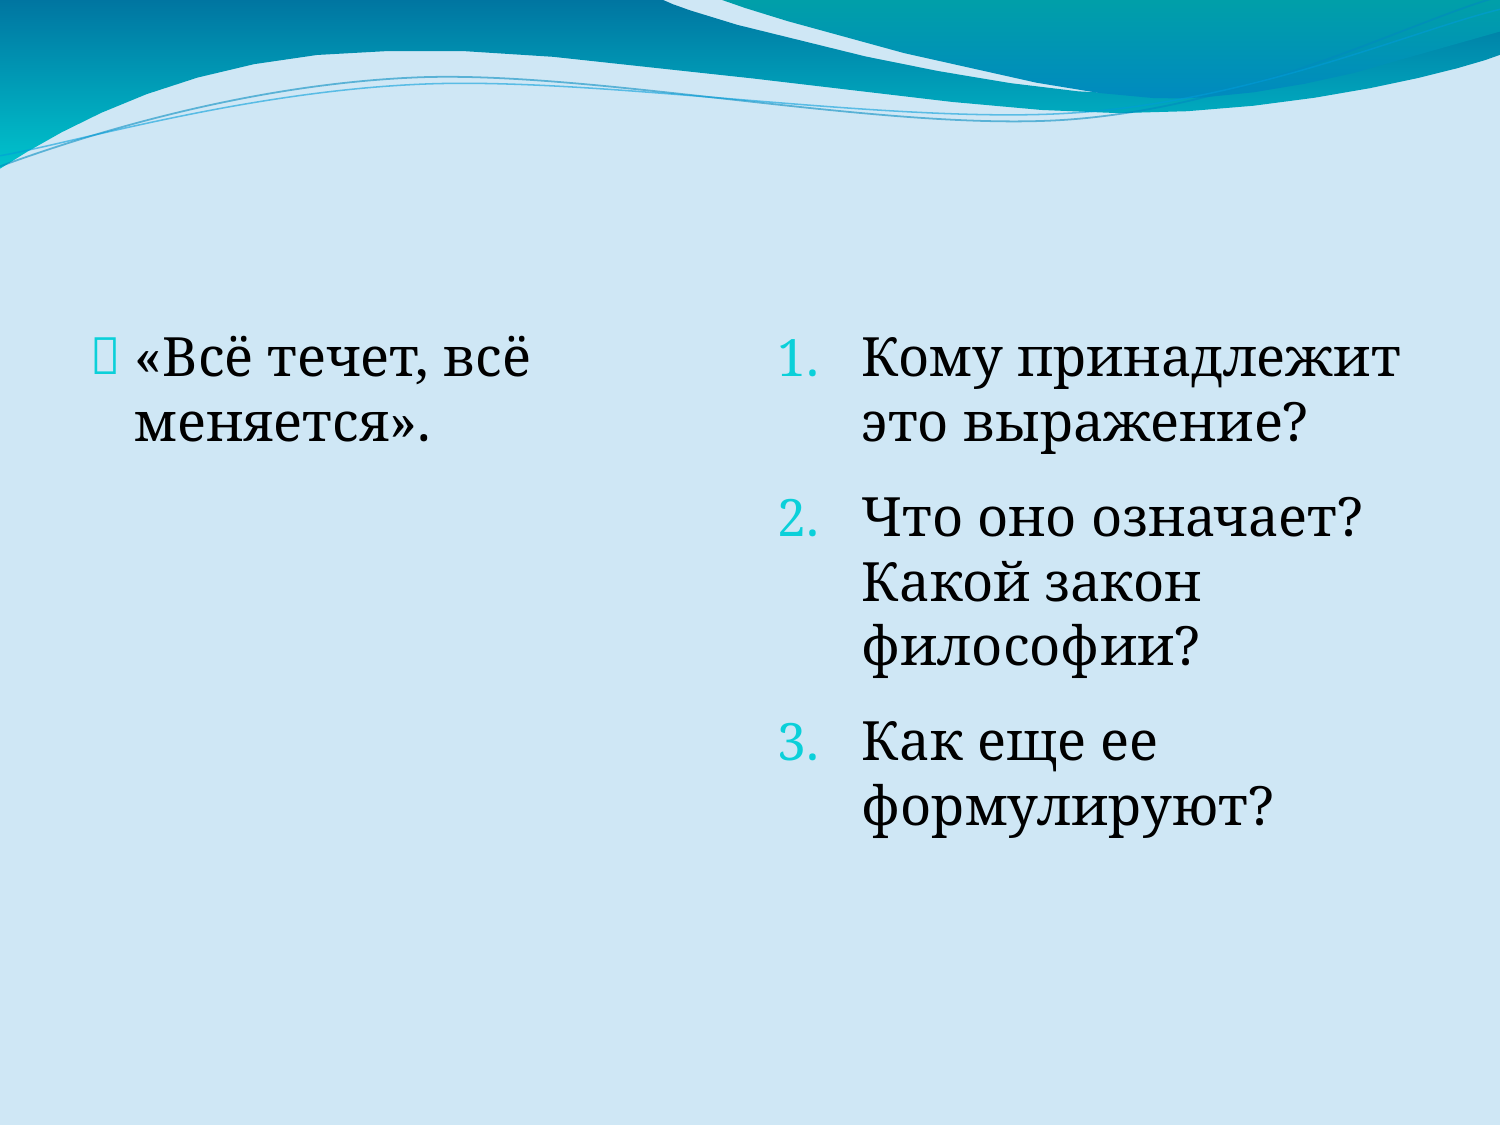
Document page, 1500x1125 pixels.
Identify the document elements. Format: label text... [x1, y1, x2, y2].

list «Всё течет, всё меняется». [75, 314, 738, 1043]
list Кому принадлежит это выражение? Что оно означает? Какой закон философии? Как еще ее формулируют? [762, 314, 1425, 1043]
title [75, 115, 1425, 303]
